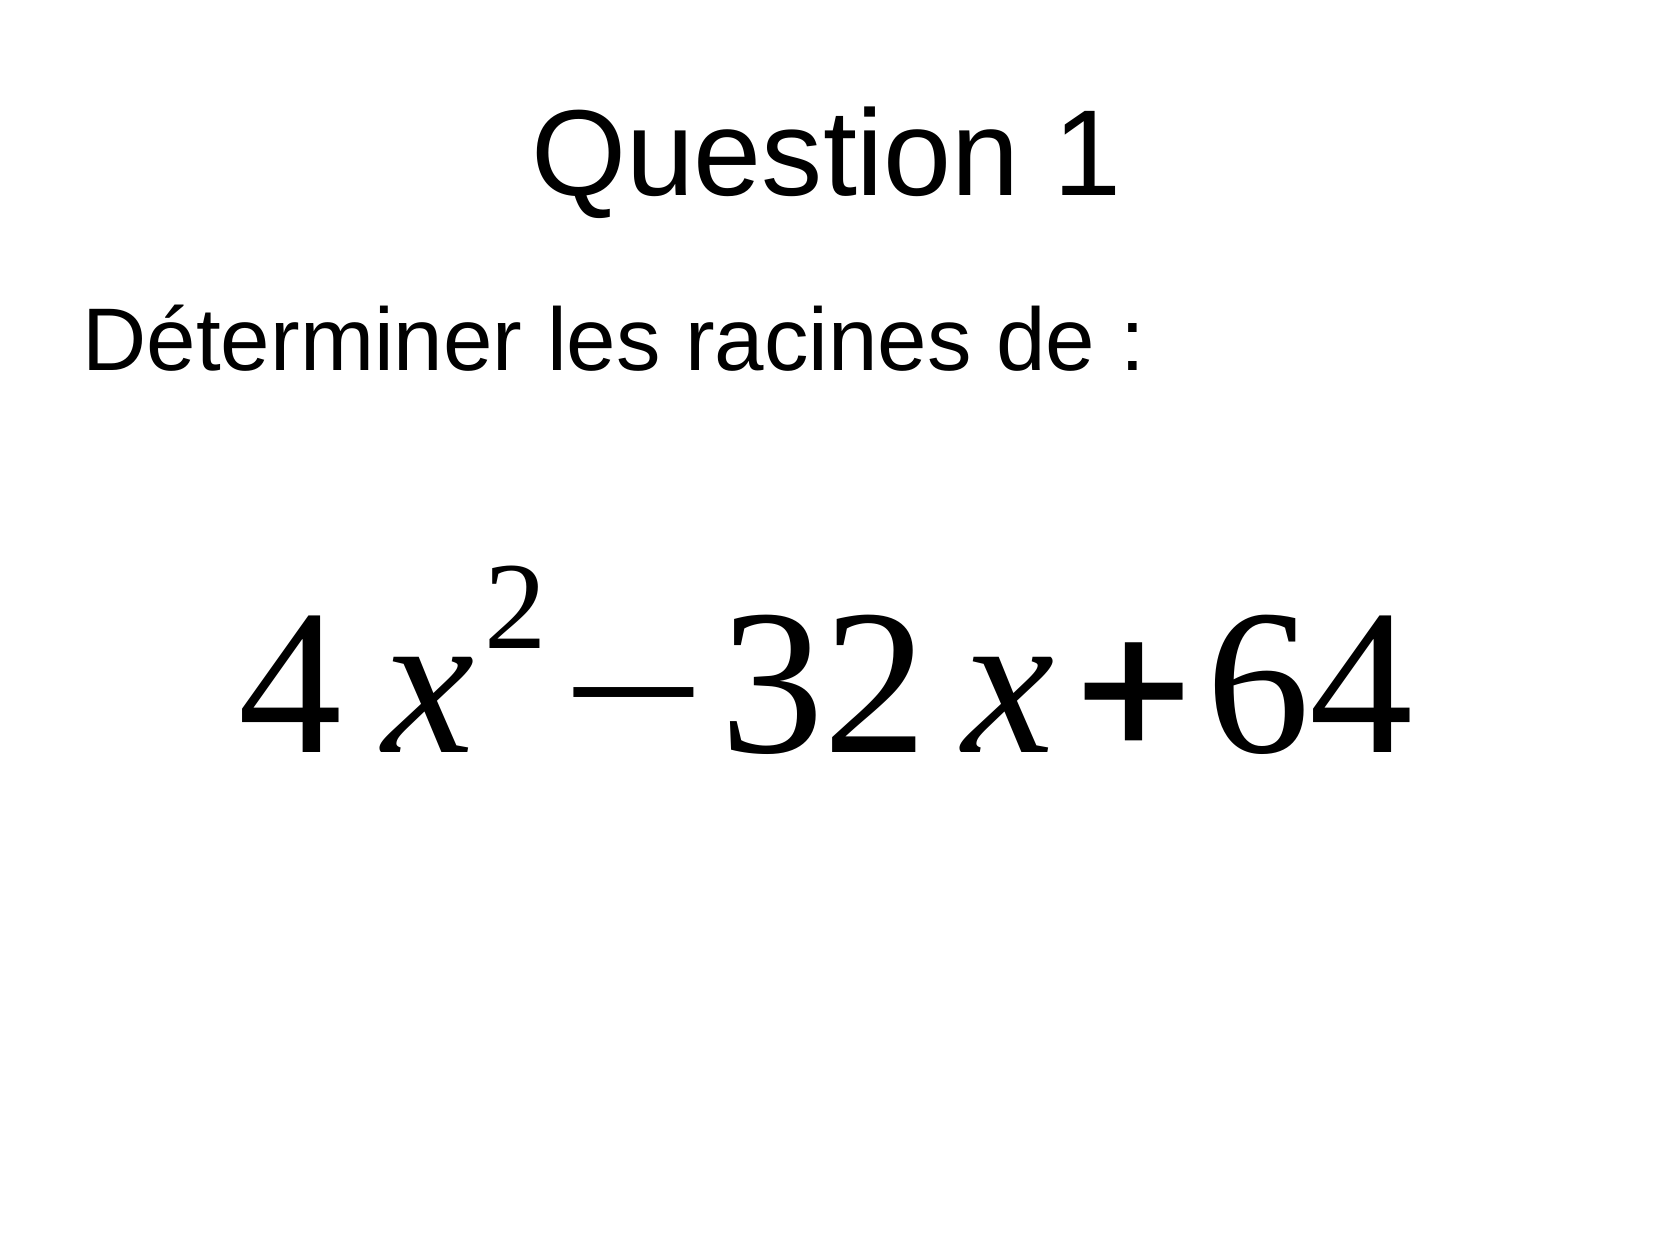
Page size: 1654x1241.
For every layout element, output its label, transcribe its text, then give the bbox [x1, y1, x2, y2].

title Question 1 [82, 49, 1571, 257]
chart [226, 537, 1428, 798]
list Déterminer les racines de : [82, 290, 1571, 1010]
